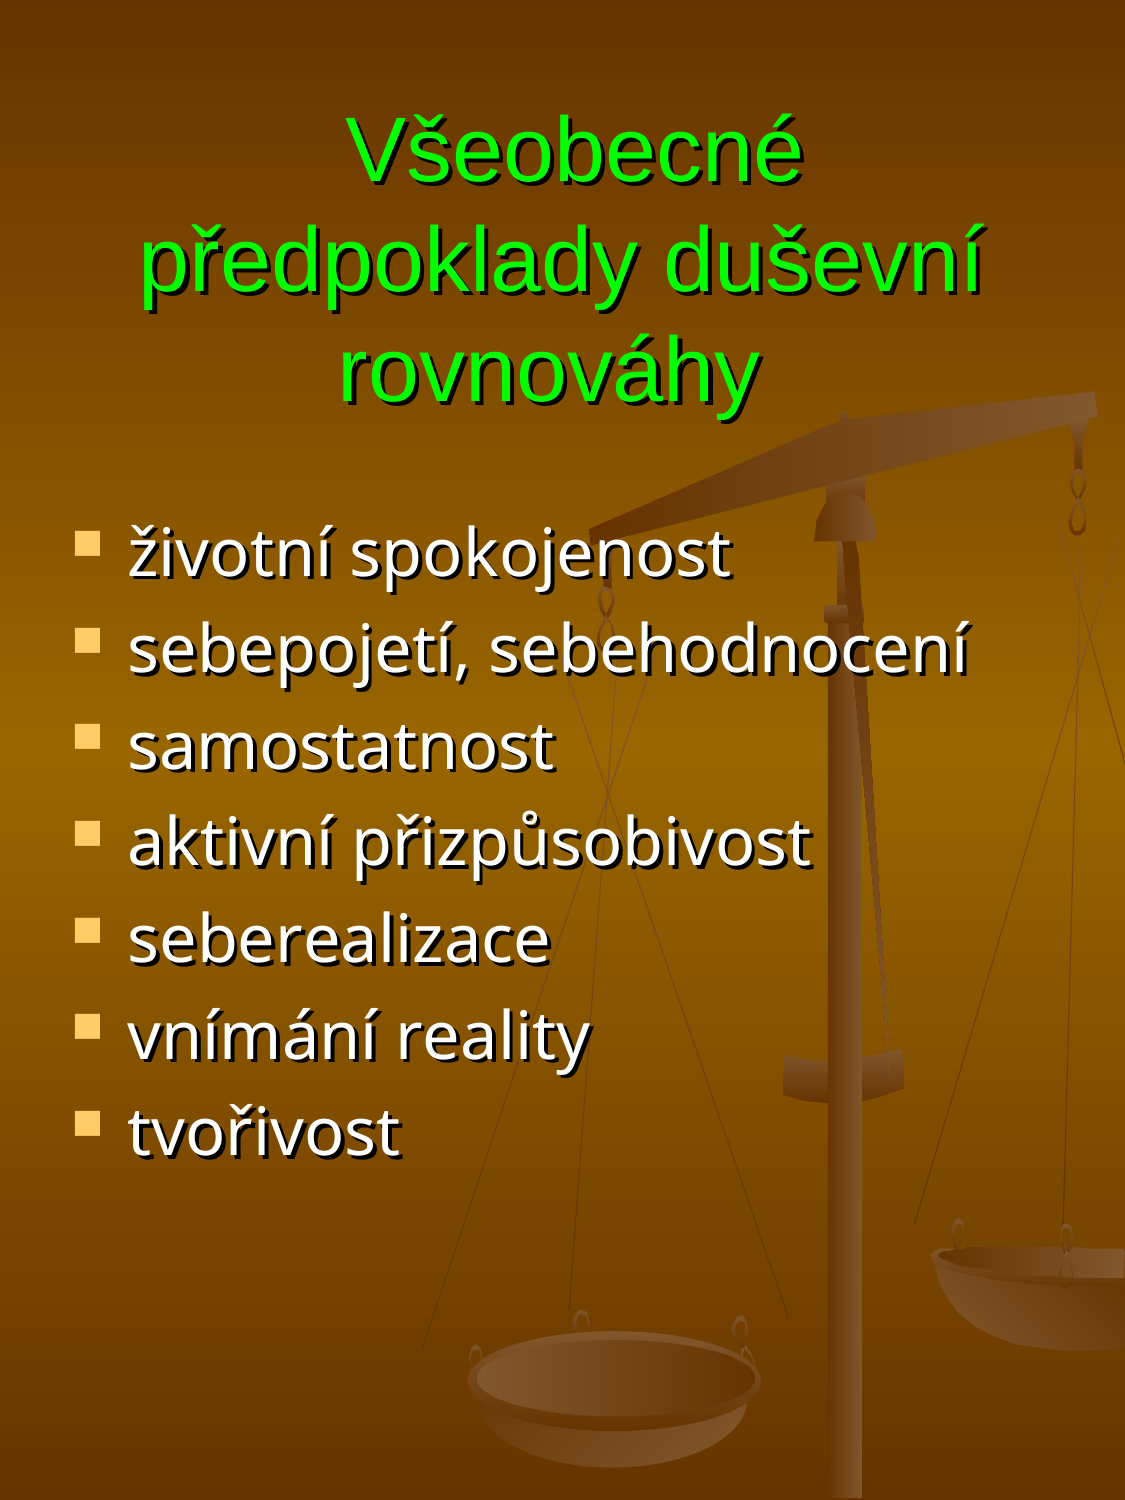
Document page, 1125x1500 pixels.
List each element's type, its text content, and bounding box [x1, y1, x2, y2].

title Všeobecné předpoklady duševní rovnováhy [56, 34, 1069, 501]
list životní spokojenost sebepojetí, sebehodnocení samostatnost aktivní přizpůsobivost seberealizace vnímání reality tvořivost [56, 501, 1069, 1341]
